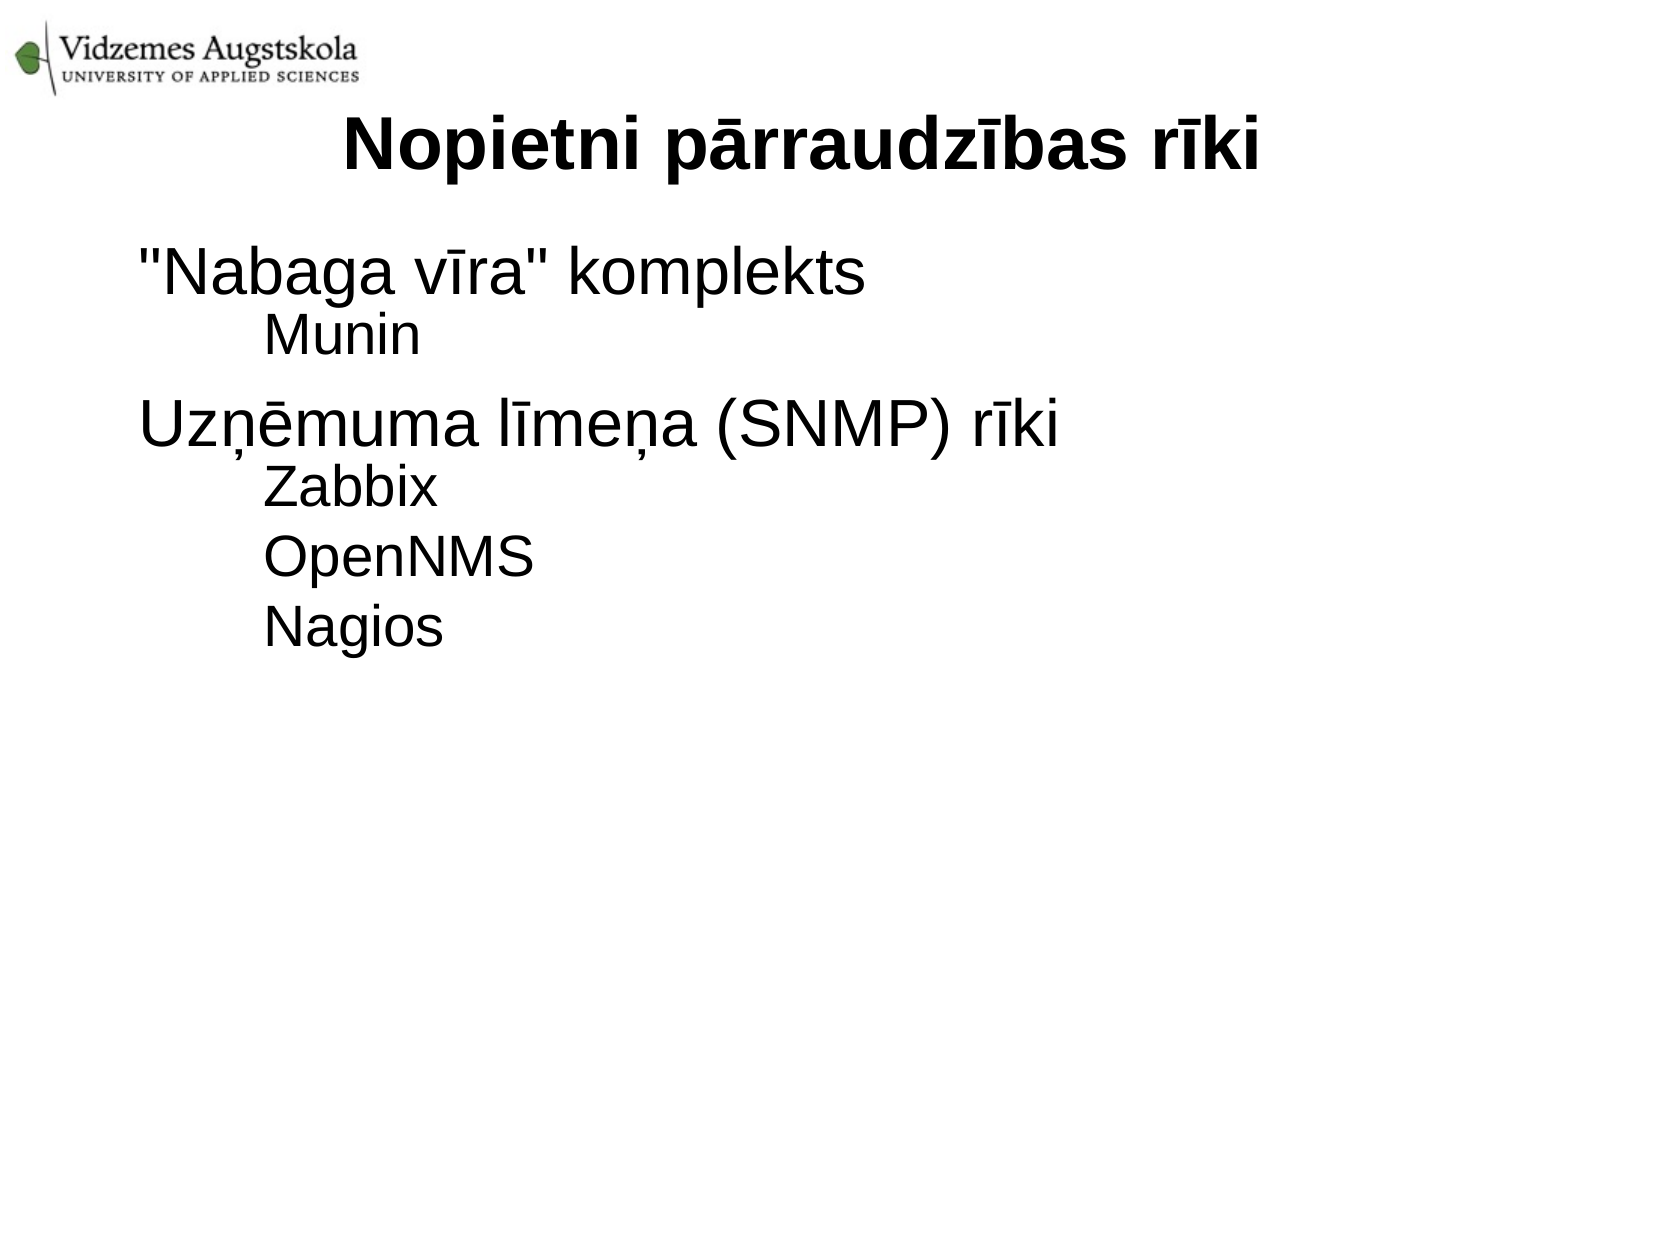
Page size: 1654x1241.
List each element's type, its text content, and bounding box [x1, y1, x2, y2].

picture [5, 2, 368, 113]
title Nopietni pārraudzības rīki [94, 103, 1512, 188]
list "Nabaga vīra" komplekts Munin Uzņēmuma līmeņa (SNMP) rīki Zabbix OpenNMS Nagios [82, 236, 1569, 1107]
